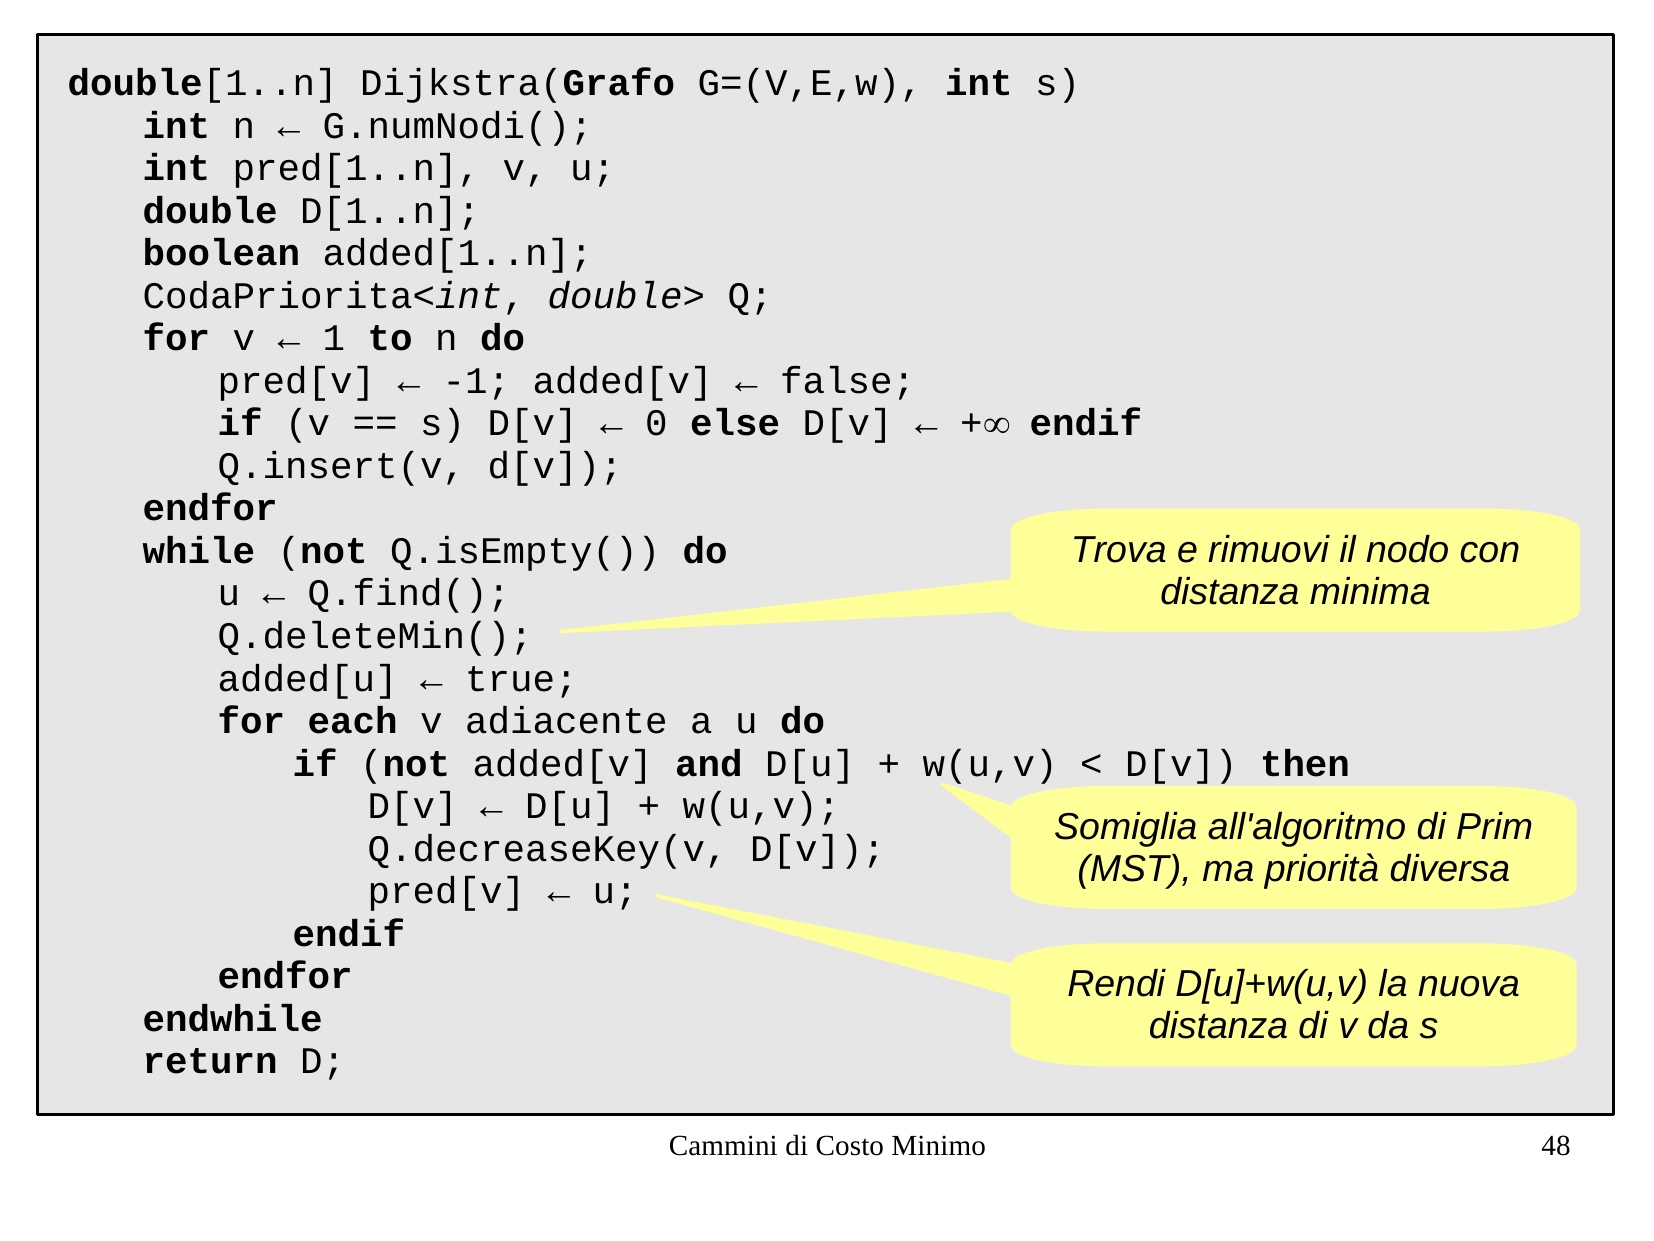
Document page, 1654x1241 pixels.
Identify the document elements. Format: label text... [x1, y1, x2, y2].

text_box double[1..n] Dijkstra(Grafo G=(V,E,w), int s) int n ← G.numNodi(); int pred[1..n], v, u; double D[1..n]; boolean added[1..n]; CodaPriorita<int, double> Q; for v ← 1 to n do pred[v] ← -1; added[v] ← false; if (v == s) D[v] ← 0 else D[v] ← + endif Q.insert(v, d[v]); endfor while (not Q.isEmpty()) do u ← Q.find(); Q.deleteMin(); added[u] ← true; for each v adiacente a u do if (not added[v] and D[u] + w(u,v) < D[v]) then D[v] ← D[u] + w(u,v); Q.decreaseKey(v, D[v]); pred[v] ← u; endif endfor endwhile return D; [37, 34, 1614, 1115]
text_box Somiglia all'algoritmo di Prim (MST), ma priorità diversa [941, 784, 1576, 908]
text_box Rendi D[u]+w(u,v) la nuova distanza di v da s [655, 895, 1576, 1065]
text_box Trova e rimuovi il nodo con distanza minima [559, 510, 1579, 632]
